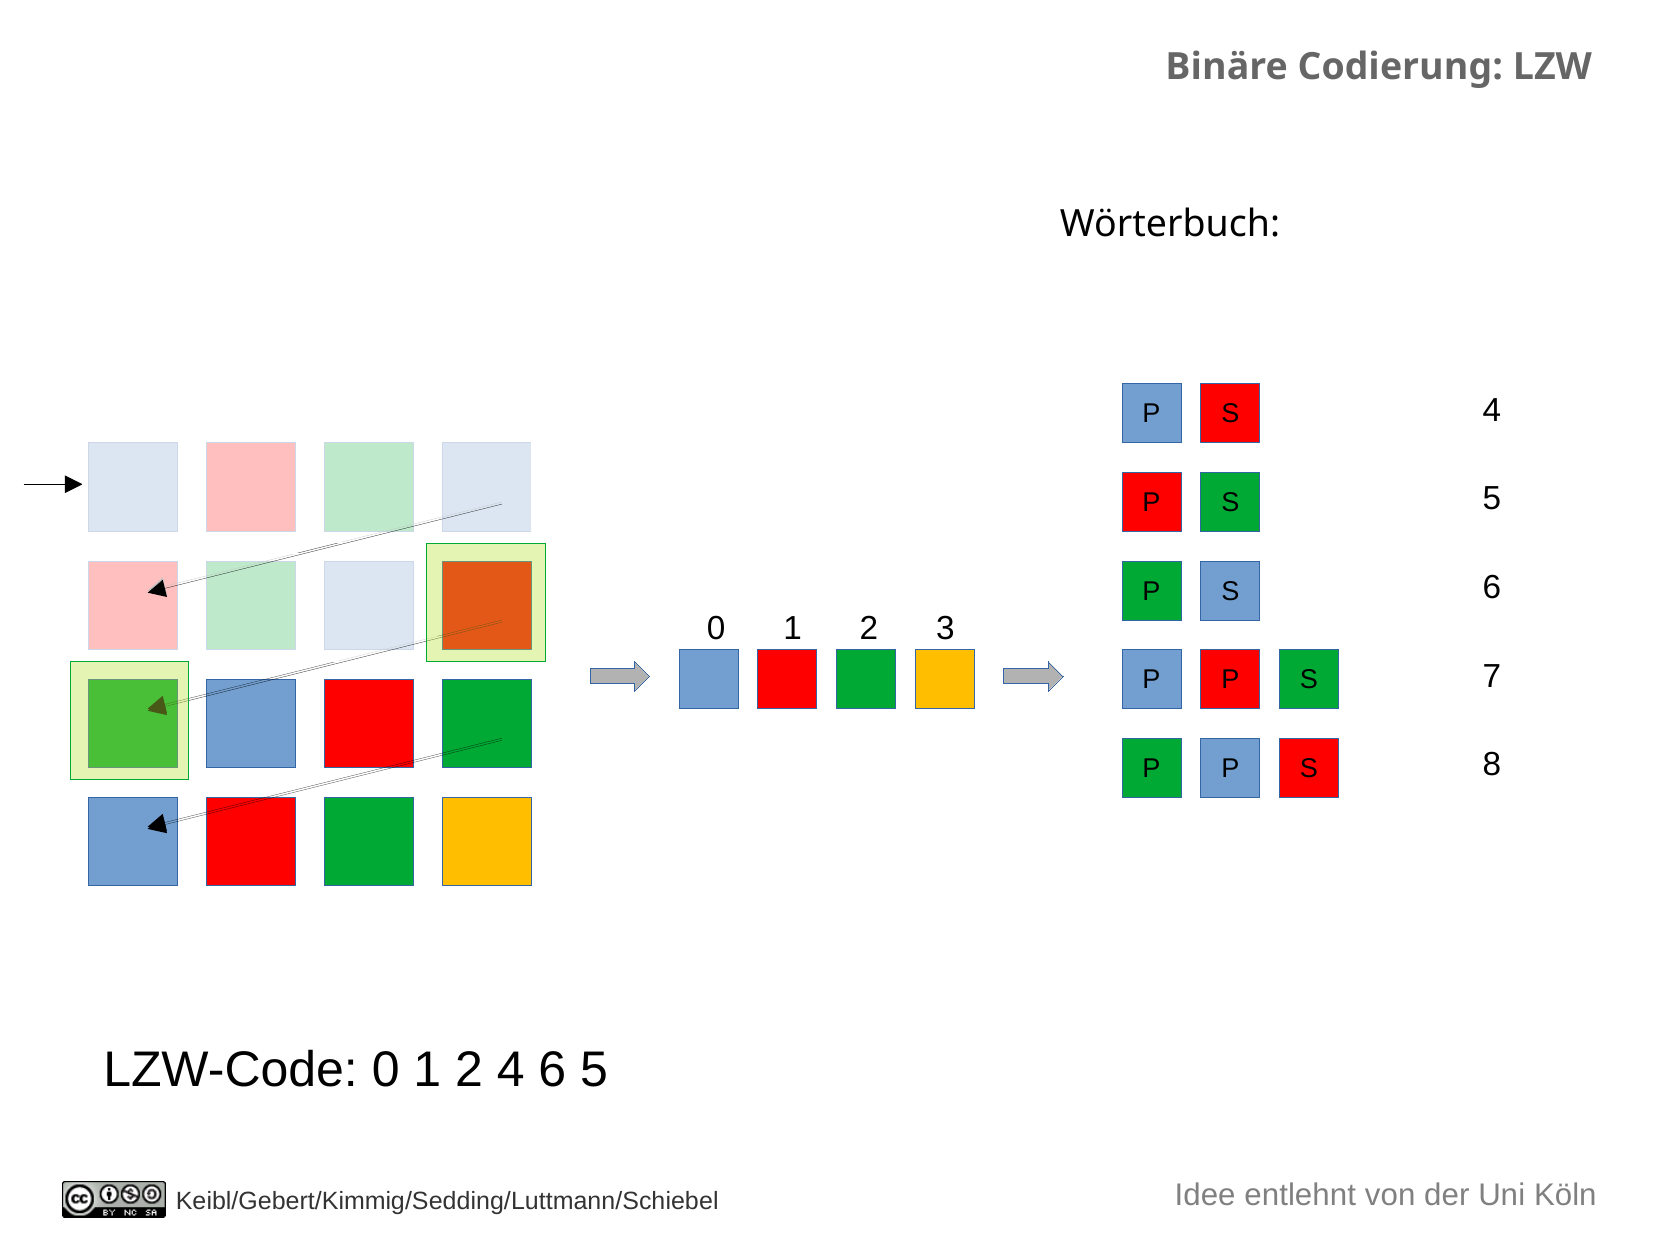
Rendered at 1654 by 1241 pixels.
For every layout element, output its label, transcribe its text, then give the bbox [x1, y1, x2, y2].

text_box P [1122, 383, 1182, 443]
text_box P [1122, 561, 1182, 621]
text_box [324, 797, 414, 886]
text_box 3 [921, 602, 960, 655]
text_box [324, 679, 414, 768]
text_box P [1122, 649, 1182, 709]
text_box Wörterbuch: [1045, 189, 1548, 246]
text_box 7 [1467, 649, 1506, 702]
text_box P [1200, 738, 1260, 798]
text_box 1 [768, 602, 807, 655]
text_box 2 [844, 602, 884, 655]
text_box [206, 679, 296, 768]
text_box [206, 797, 262, 811]
text_box S [1200, 472, 1260, 532]
text_box [757, 649, 817, 709]
text_box S [1279, 649, 1339, 709]
text_box [1003, 661, 1064, 692]
text_box S [1200, 561, 1260, 621]
text_box [836, 649, 896, 709]
text_box P [1122, 472, 1182, 532]
text_box [88, 797, 178, 886]
text_box Binäre Codierung: LZW [1150, 31, 1610, 83]
text_box S [1279, 738, 1339, 798]
text_box P [1200, 649, 1260, 709]
text_box [590, 661, 650, 692]
text_box [206, 679, 261, 693]
text_box LZW-Code: 0 1 2 4 6 5 [88, 1033, 1565, 1105]
text_box [70, 434, 546, 780]
text_box 0 [692, 602, 731, 655]
text_box 8 [1467, 738, 1506, 791]
text_box [442, 797, 532, 886]
text_box P [1122, 738, 1182, 798]
text_box S [1200, 383, 1260, 443]
text_box [679, 649, 739, 709]
text_box [915, 649, 975, 709]
picture [62, 1181, 166, 1218]
text_box 4 [1467, 383, 1506, 436]
text_box [442, 679, 532, 768]
text_box Idee entlehnt von der Uni Köln [1145, 1169, 1613, 1219]
text_box 6 [1467, 561, 1506, 613]
text_box 5 [1467, 472, 1506, 525]
text_box [396, 763, 414, 768]
text_box [206, 797, 296, 886]
